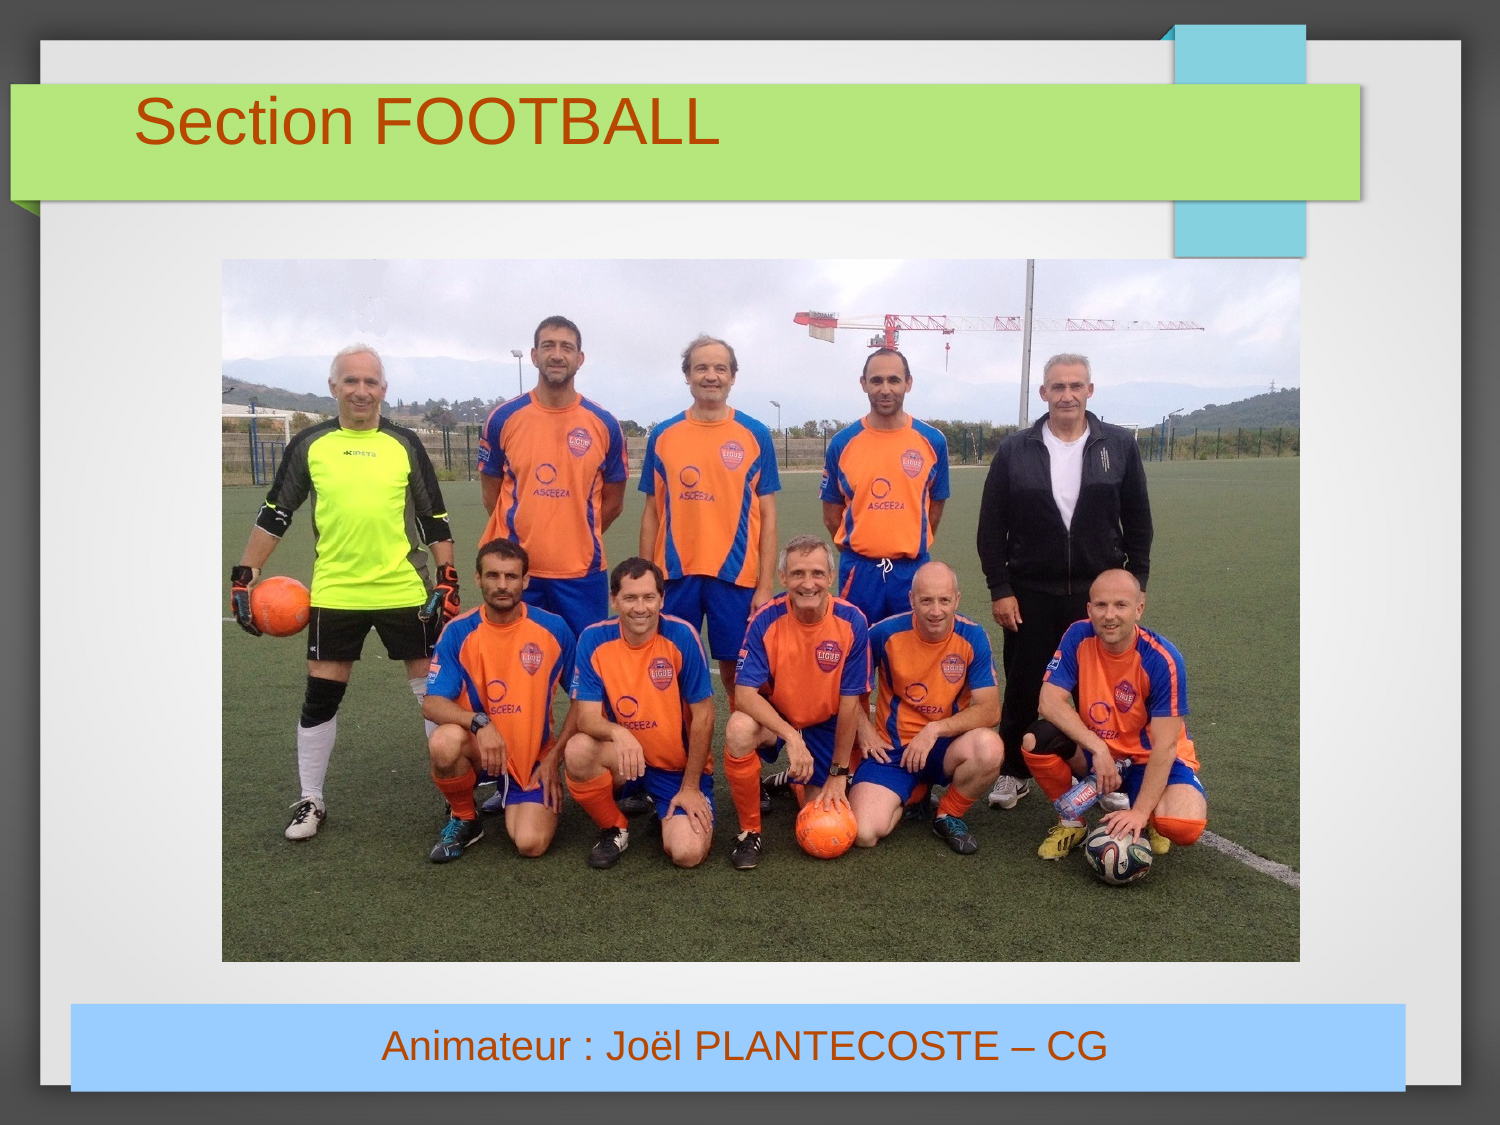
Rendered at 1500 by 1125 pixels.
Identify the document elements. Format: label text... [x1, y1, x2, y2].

title Section FOOTBALL [118, 28, 1500, 166]
text_box Animateur : Joël PLANTECOSTE – CG [188, 1015, 1314, 1081]
text_box [70, 1003, 1406, 1092]
picture [0, 0, 1500, 1125]
